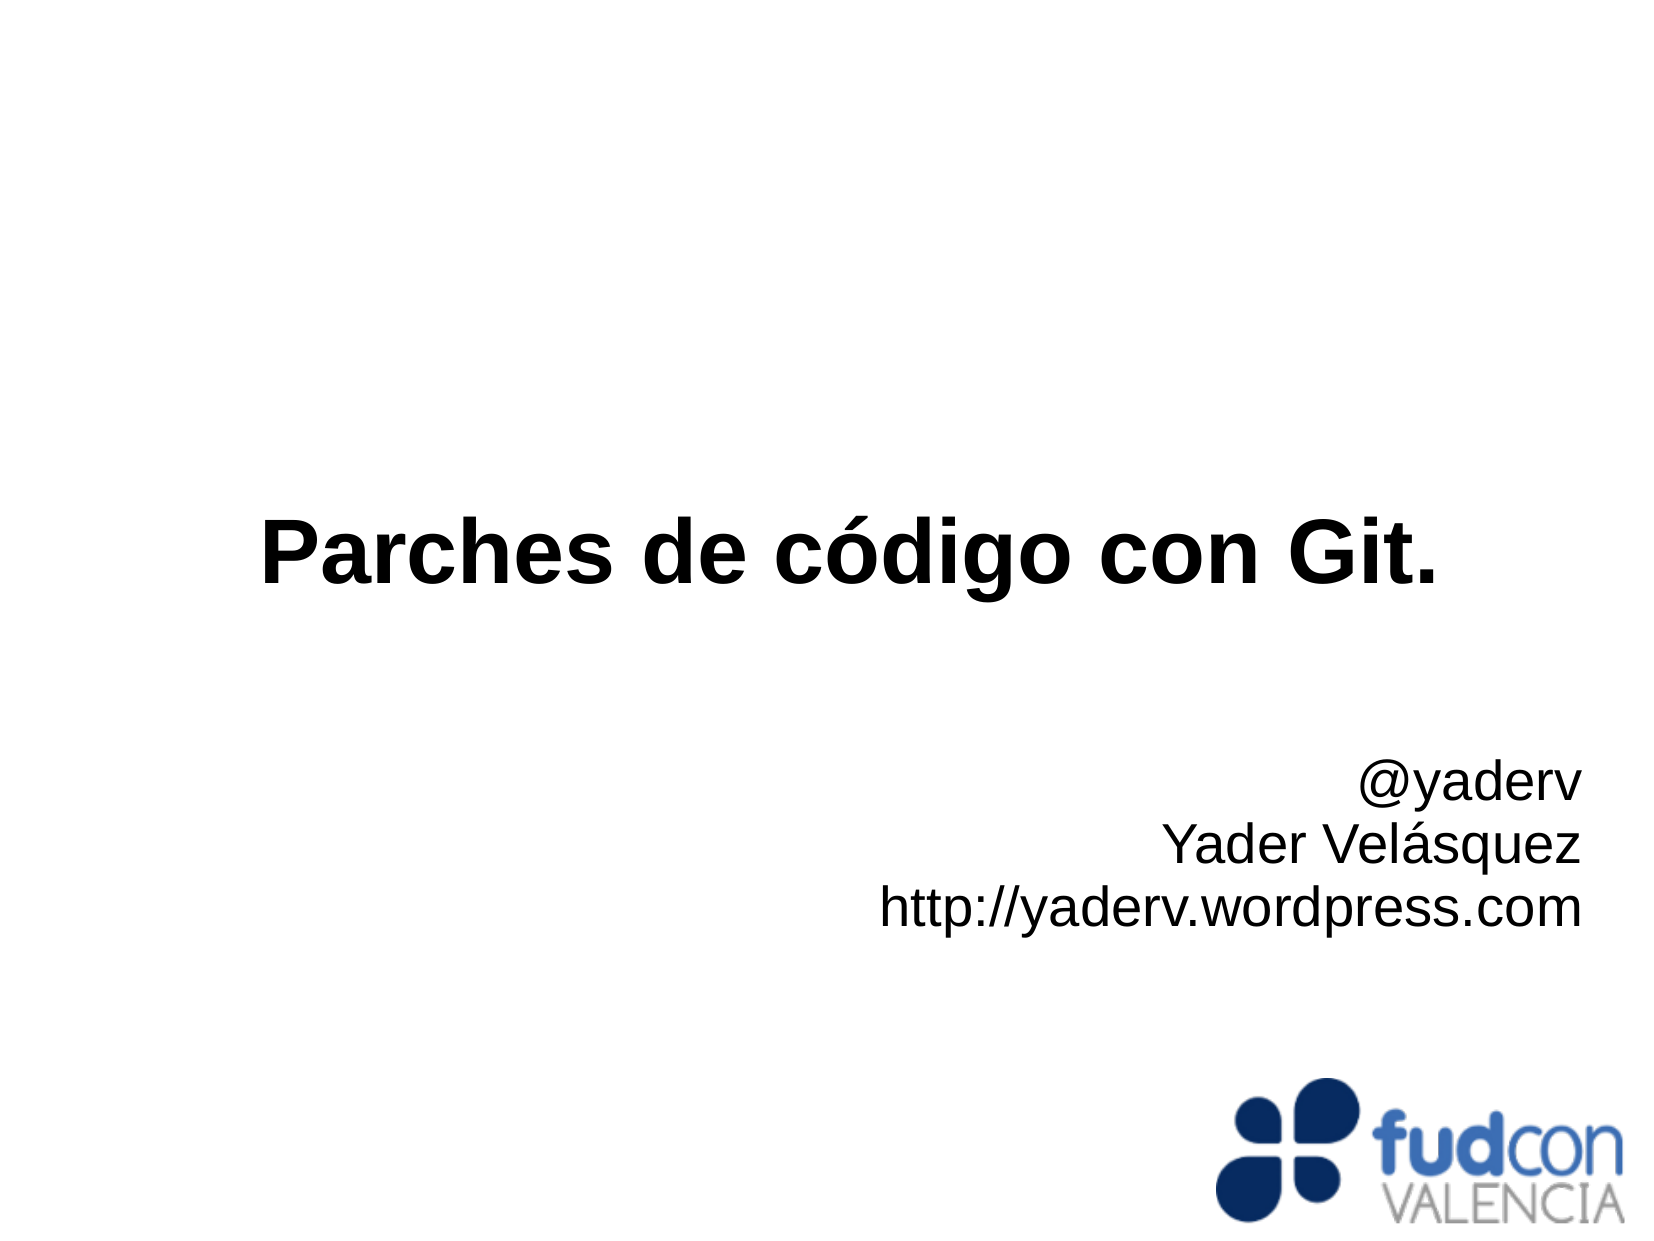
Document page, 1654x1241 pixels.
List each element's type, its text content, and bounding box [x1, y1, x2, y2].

subtitle @yaderv Yader Velásquez http://yaderv.wordpress.com [673, 661, 1583, 1026]
title Parches de código con Git. [106, 448, 1595, 656]
picture [1216, 1078, 1643, 1230]
